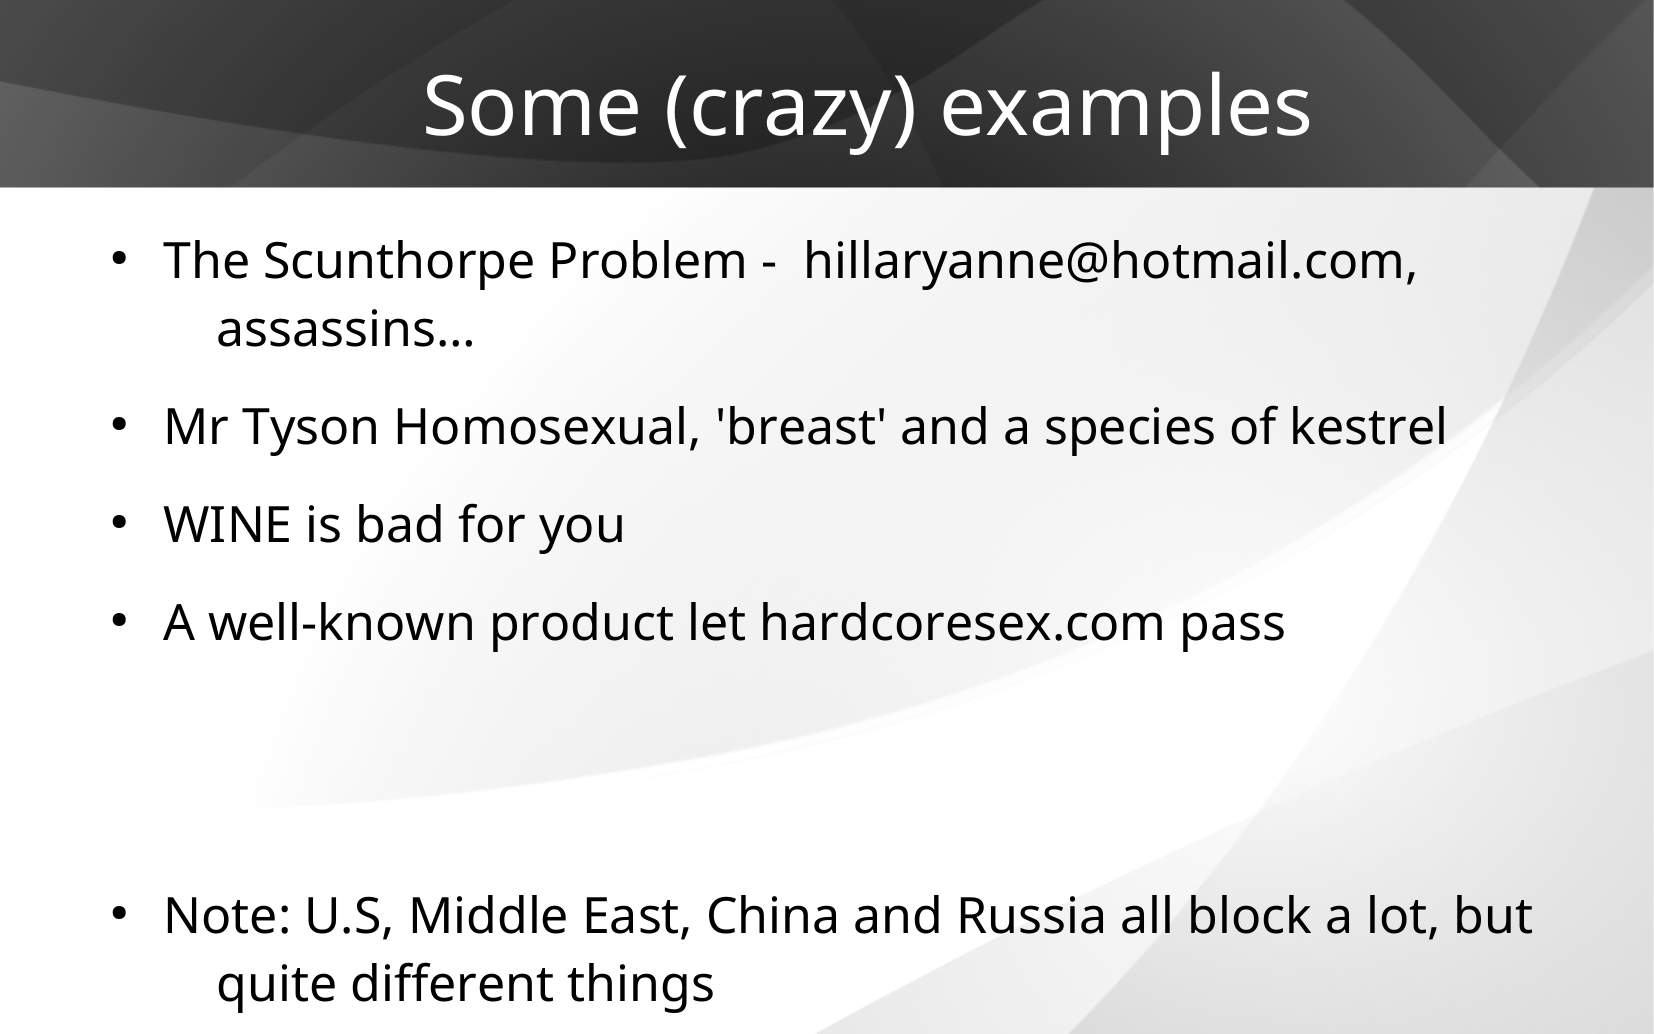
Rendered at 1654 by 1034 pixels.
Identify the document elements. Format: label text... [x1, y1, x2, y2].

list The Scunthorpe Problem - hillaryanne@hotmail.com, assassins… Mr Tyson Homosexual, 'breast' and a species of kestrel WINE is bad for you A well-known product let hardcoresex.com pass Note: U.S, Middle East, China and Russia all block a lot, but quite different things [75, 225, 1613, 1013]
title Some (crazy) examples [124, 0, 1613, 208]
picture [0, 0, 1654, 1034]
